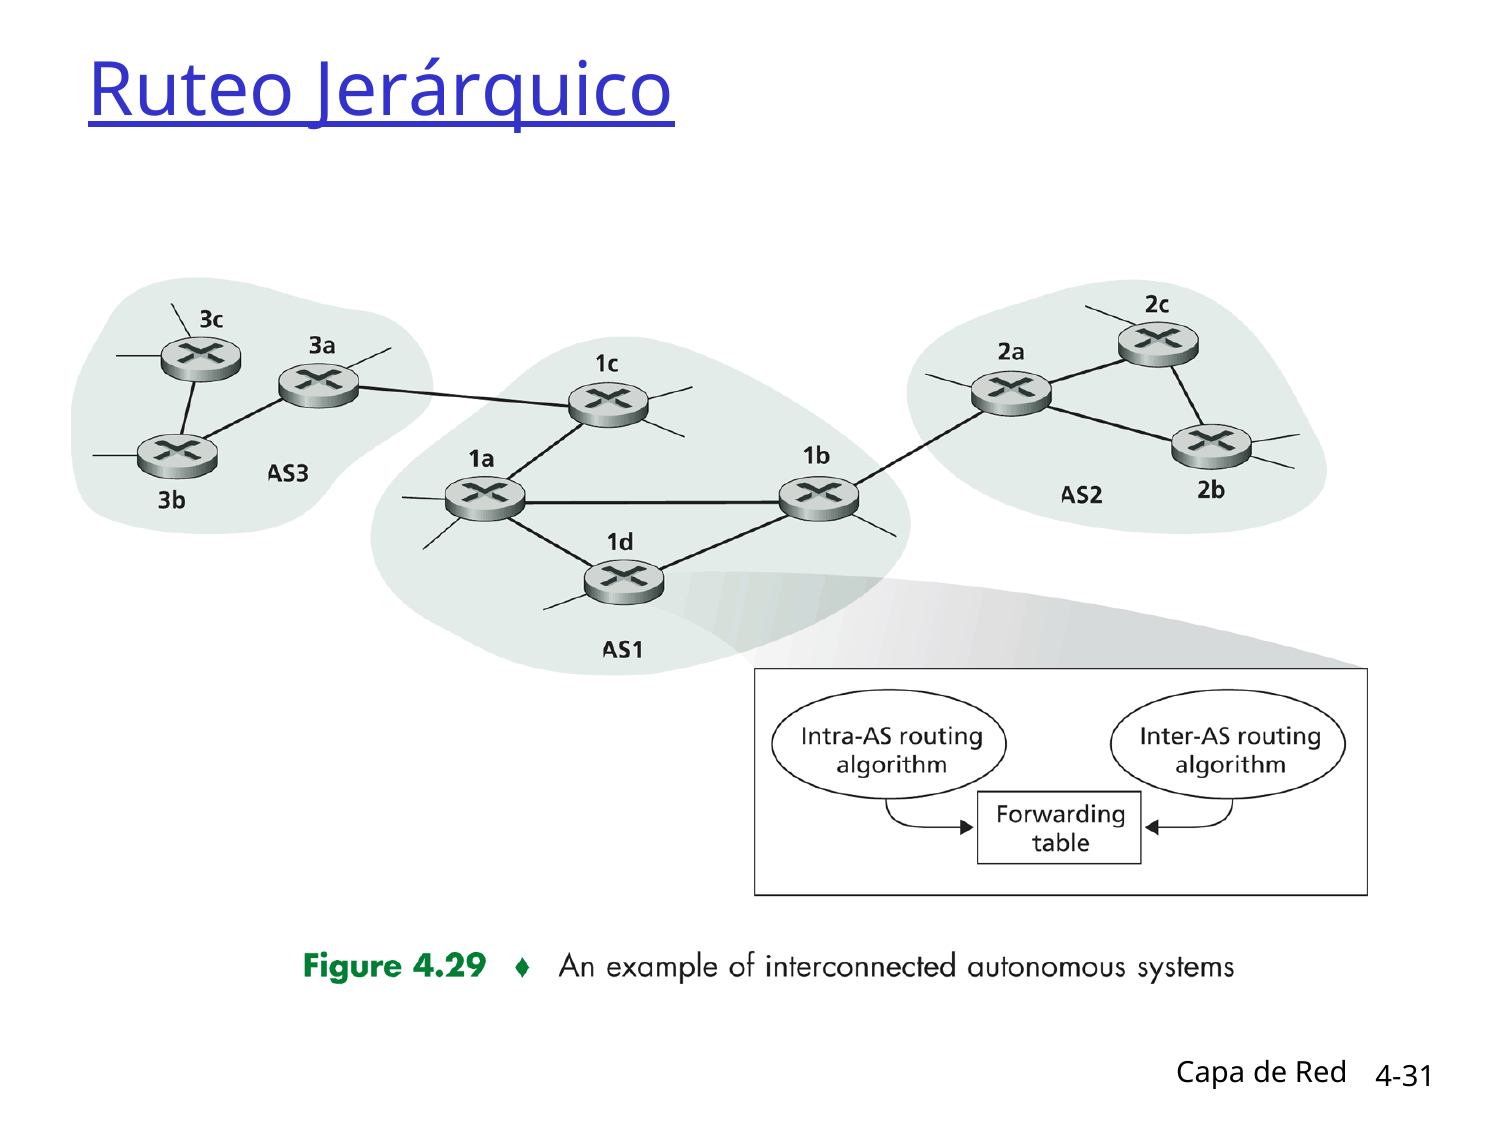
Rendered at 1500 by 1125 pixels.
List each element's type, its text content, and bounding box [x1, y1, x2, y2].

picture [71, 277, 1368, 984]
title Ruteo Jerárquico [87, 30, 1363, 143]
